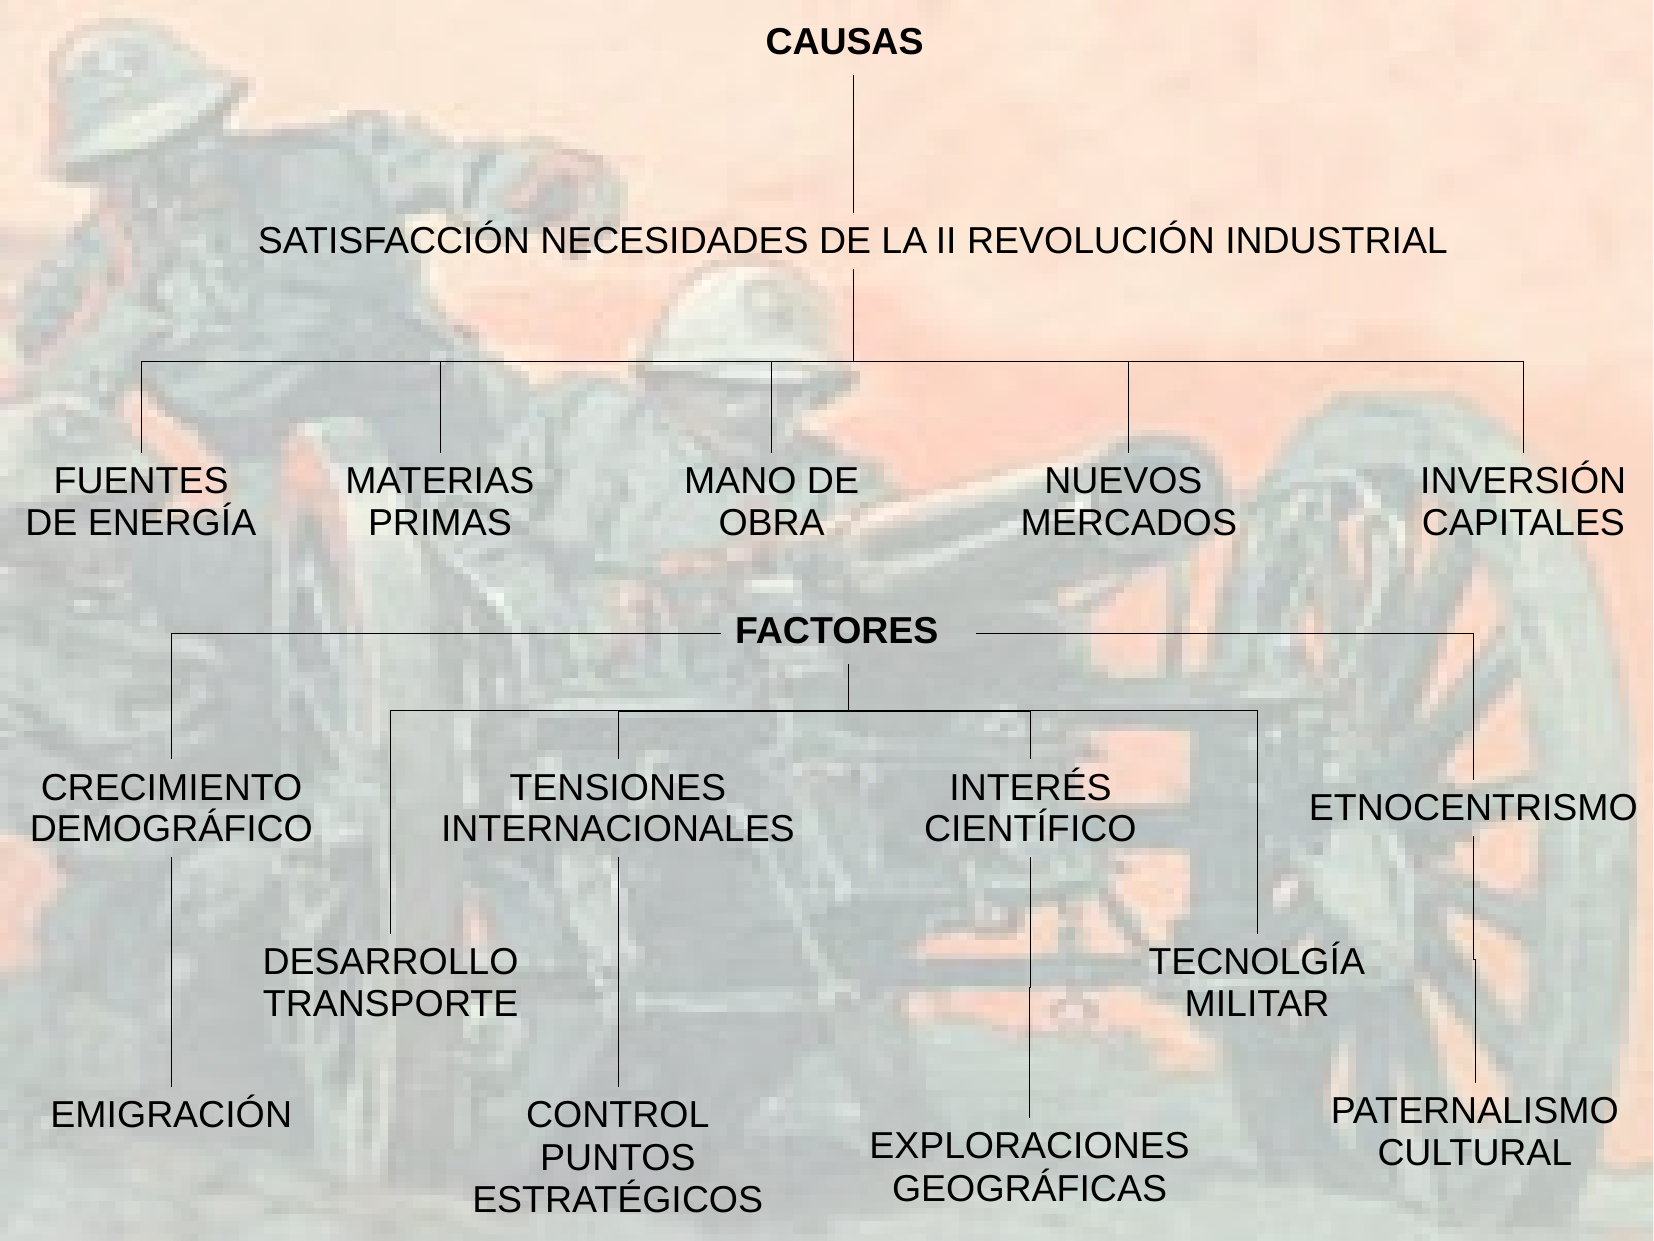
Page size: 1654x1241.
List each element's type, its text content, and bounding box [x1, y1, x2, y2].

picture [0, 0, 1654, 1241]
text_box NUEVOS MERCADOS [1005, 452, 1252, 552]
text_box TECNOLGÍA MILITAR [1133, 933, 1381, 1032]
text_box INTERÉS CIENTÍFICO [909, 758, 1153, 858]
text_box FACTORES [720, 602, 977, 665]
text_box EMIGRACIÓN [35, 1086, 308, 1144]
text_box CRECIMIENTO DEMOGRÁFICO [15, 758, 329, 858]
text_box MANO DE OBRA [669, 452, 875, 552]
text_box PATERNALISMO CULTURAL [1316, 1082, 1635, 1182]
text_box CONTROL PUNTOS ESTRATÉGICOS [457, 1086, 779, 1228]
text_box INVERSIÓN CAPITALES [1405, 452, 1642, 552]
text_box DESARROLLO TRANSPORTE [248, 933, 534, 1032]
text_box ETNOCENTRISMO [1294, 779, 1654, 837]
text_box SATISFACCIÓN NECESIDADES DE LA II REVOLUCIÓN INDUSTRIAL [243, 212, 1465, 270]
text_box MATERIAS PRIMAS [330, 452, 550, 552]
text_box FUENTES DE ENERGÍA [10, 452, 272, 552]
text_box EXPLORACIONES GEOGRÁFICAS [854, 1117, 1205, 1217]
text_box CAUSAS [750, 12, 957, 76]
text_box TENSIONES INTERNACIONALES [426, 758, 811, 858]
